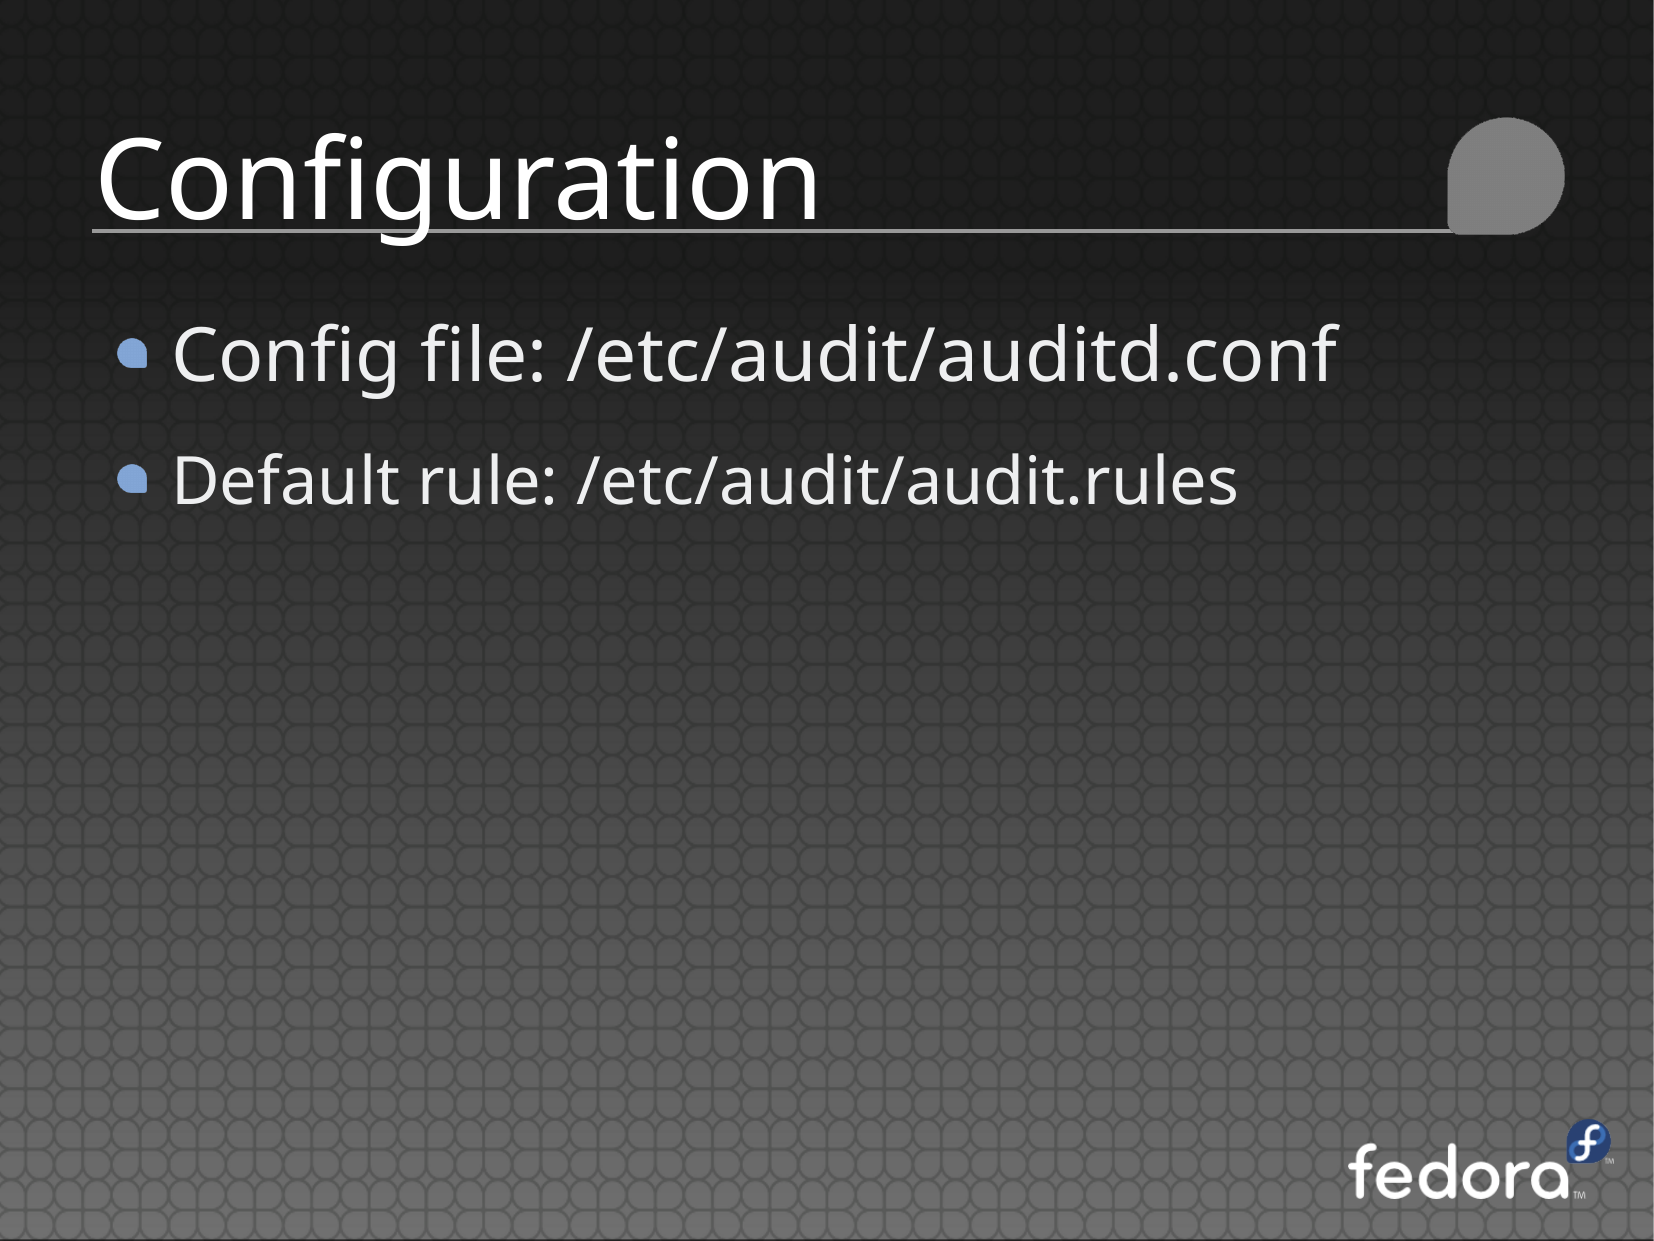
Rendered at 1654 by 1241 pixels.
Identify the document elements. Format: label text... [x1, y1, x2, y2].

title Configuration [94, 100, 1426, 251]
picture [0, 0, 1654, 1241]
list Config file: /etc/audit/auditd.conf Default rule: /etc/audit/audit.rules [100, 301, 1488, 887]
